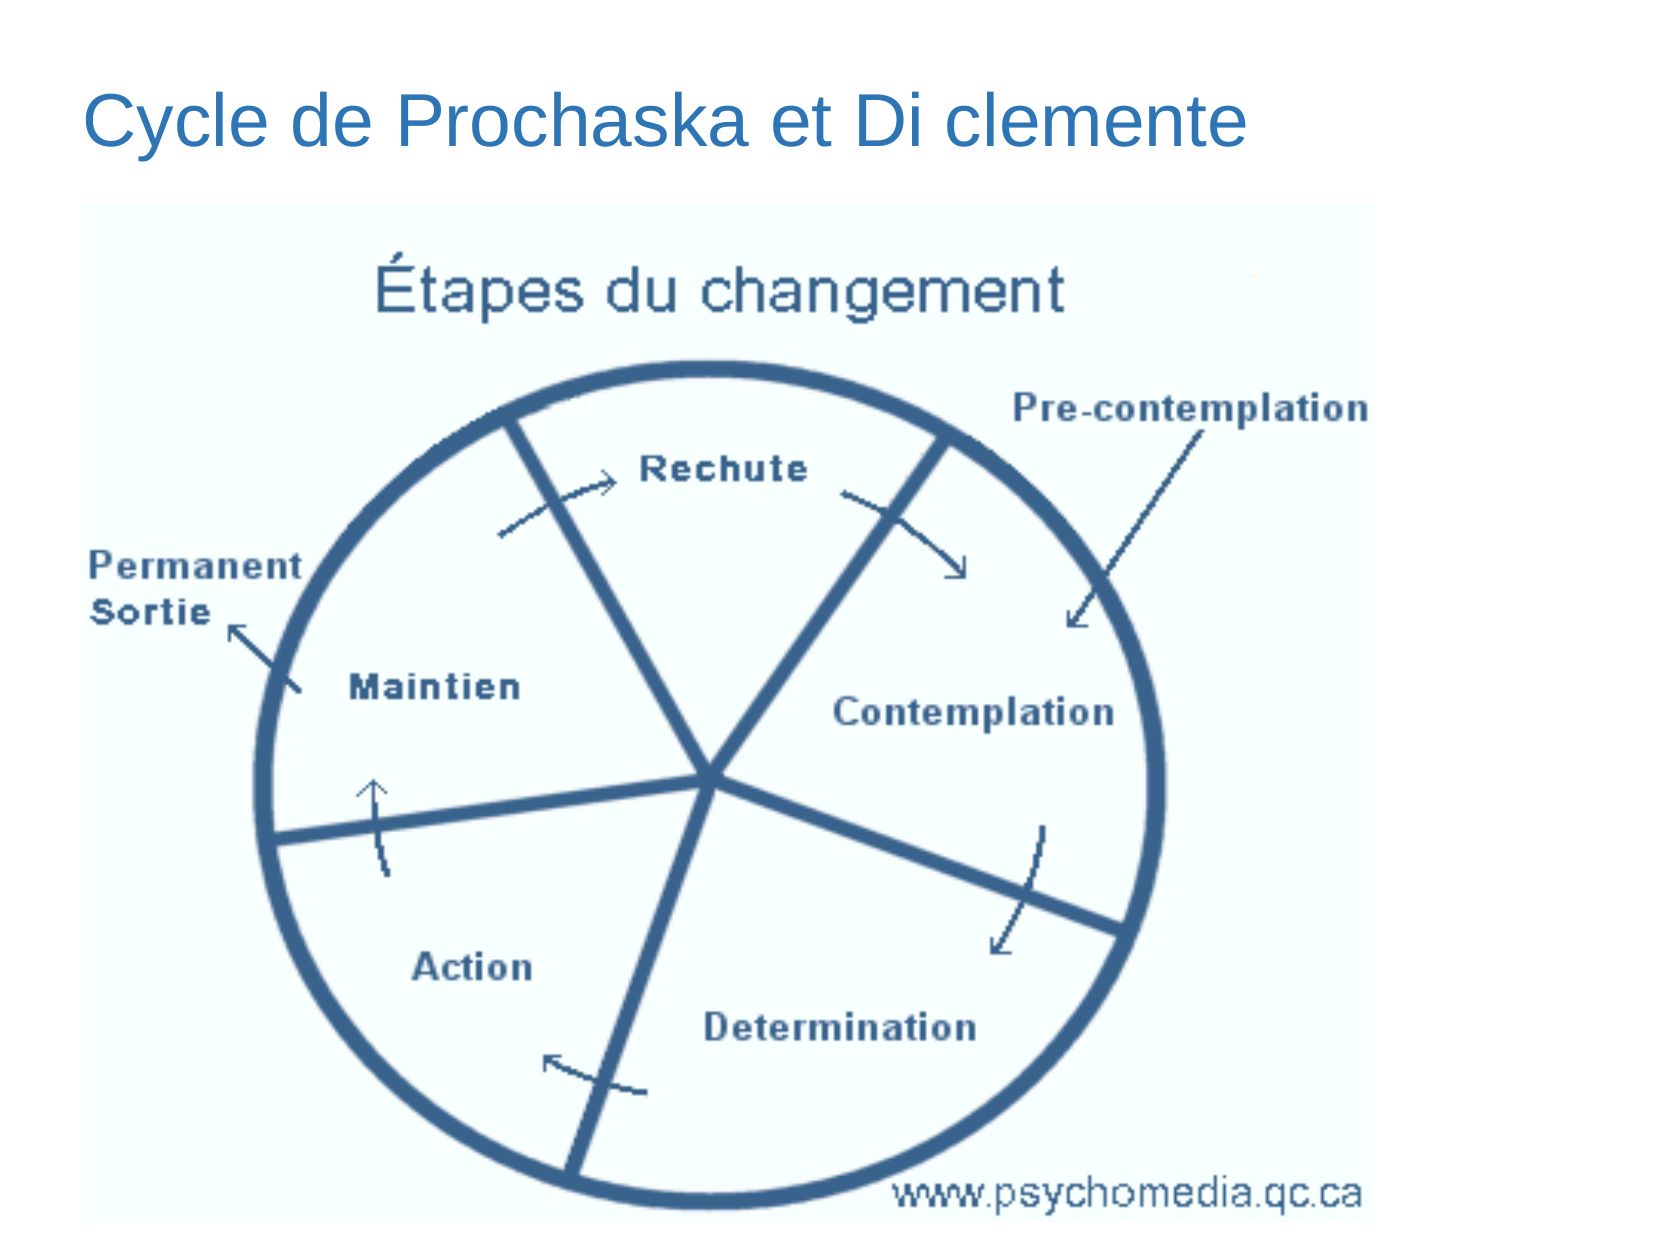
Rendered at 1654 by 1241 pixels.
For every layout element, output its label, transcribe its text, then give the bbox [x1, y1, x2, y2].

picture [82, 204, 1374, 1222]
title Cycle de Prochaska et Di clemente [82, 81, 1571, 164]
